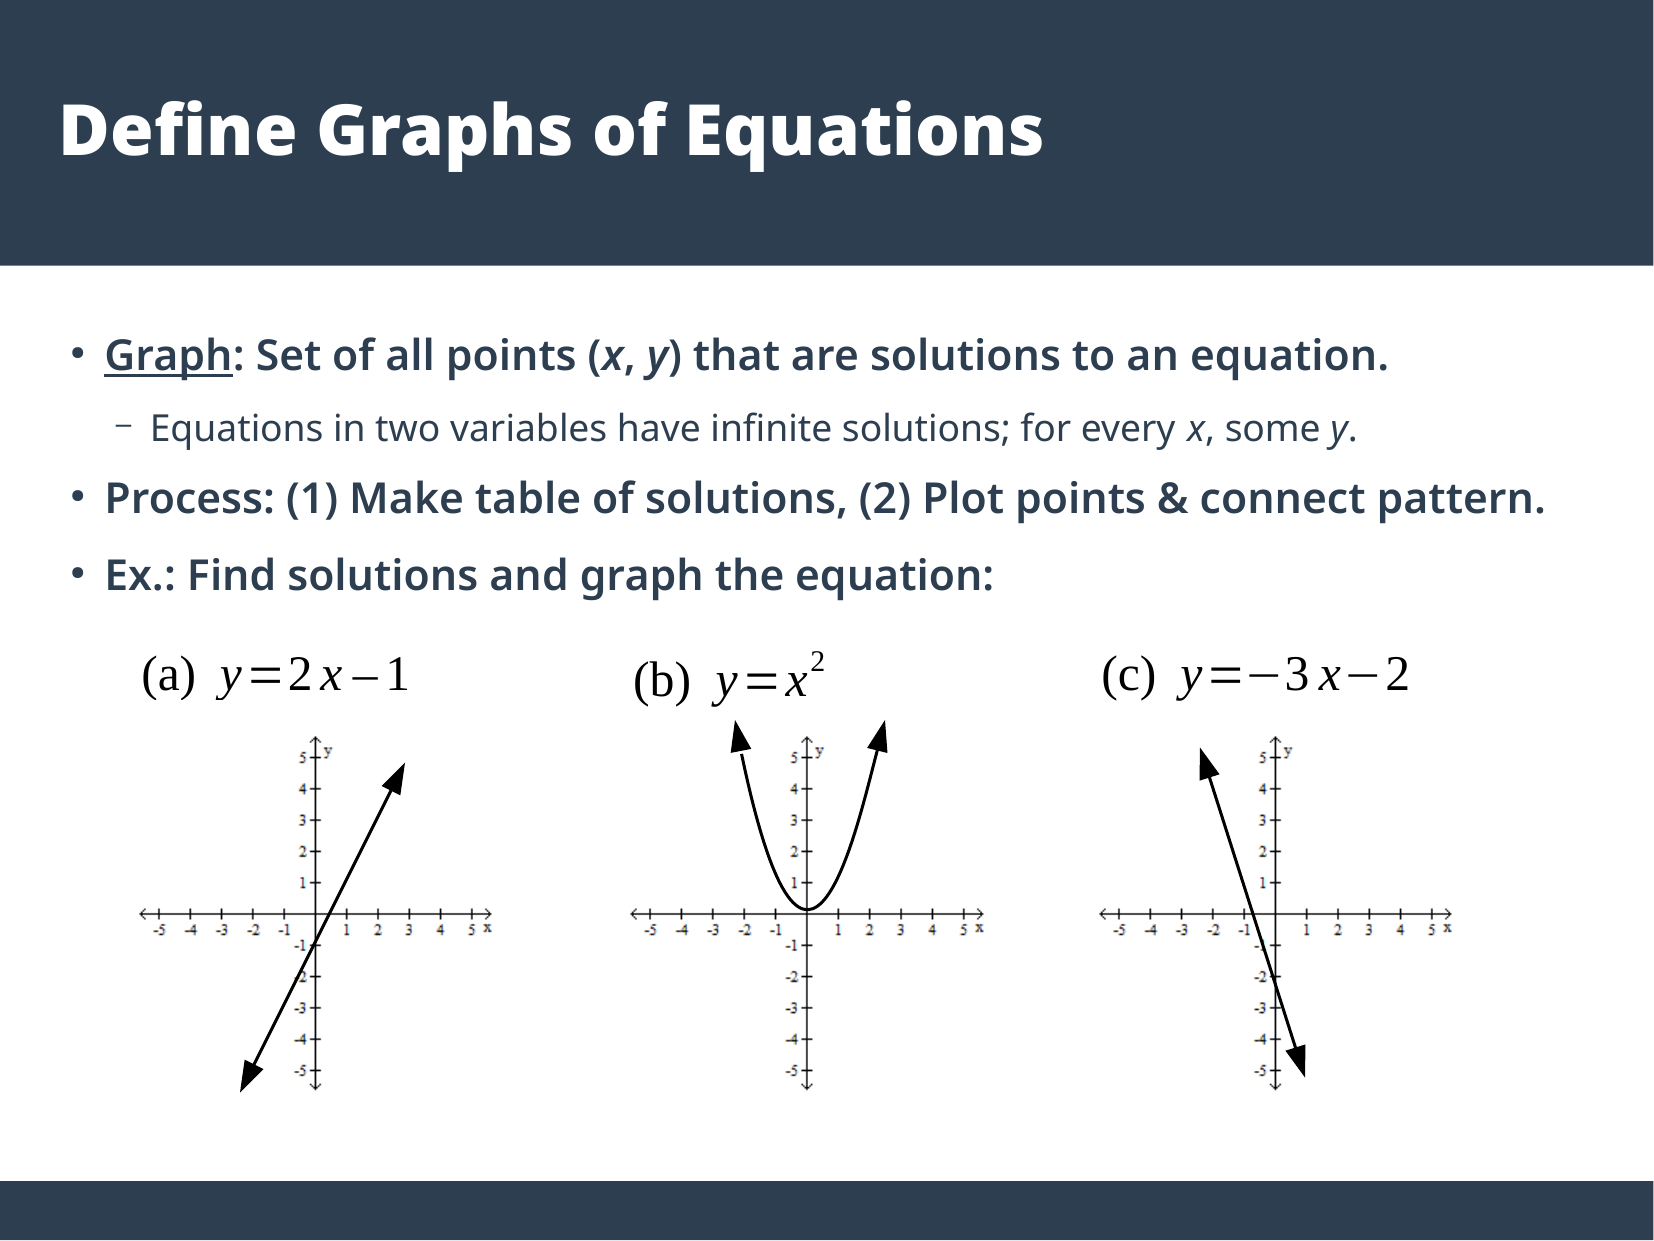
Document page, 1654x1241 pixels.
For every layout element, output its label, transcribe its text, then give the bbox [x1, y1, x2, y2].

list Graph: Set of all points (x, y) that are solutions to an equation. Equations in two variables have infinite solutions; for every x, some y. Process: (1) Make table of solutions, (2) Plot points & connect pattern. Ex.: Find solutions and graph the equation: [59, 324, 1595, 646]
chart [1095, 645, 1416, 701]
picture [135, 732, 498, 1096]
picture [626, 732, 990, 1096]
picture [1095, 732, 1458, 1096]
title Define Graphs of Equations [59, 49, 1595, 207]
chart [626, 645, 832, 708]
chart [135, 645, 416, 700]
